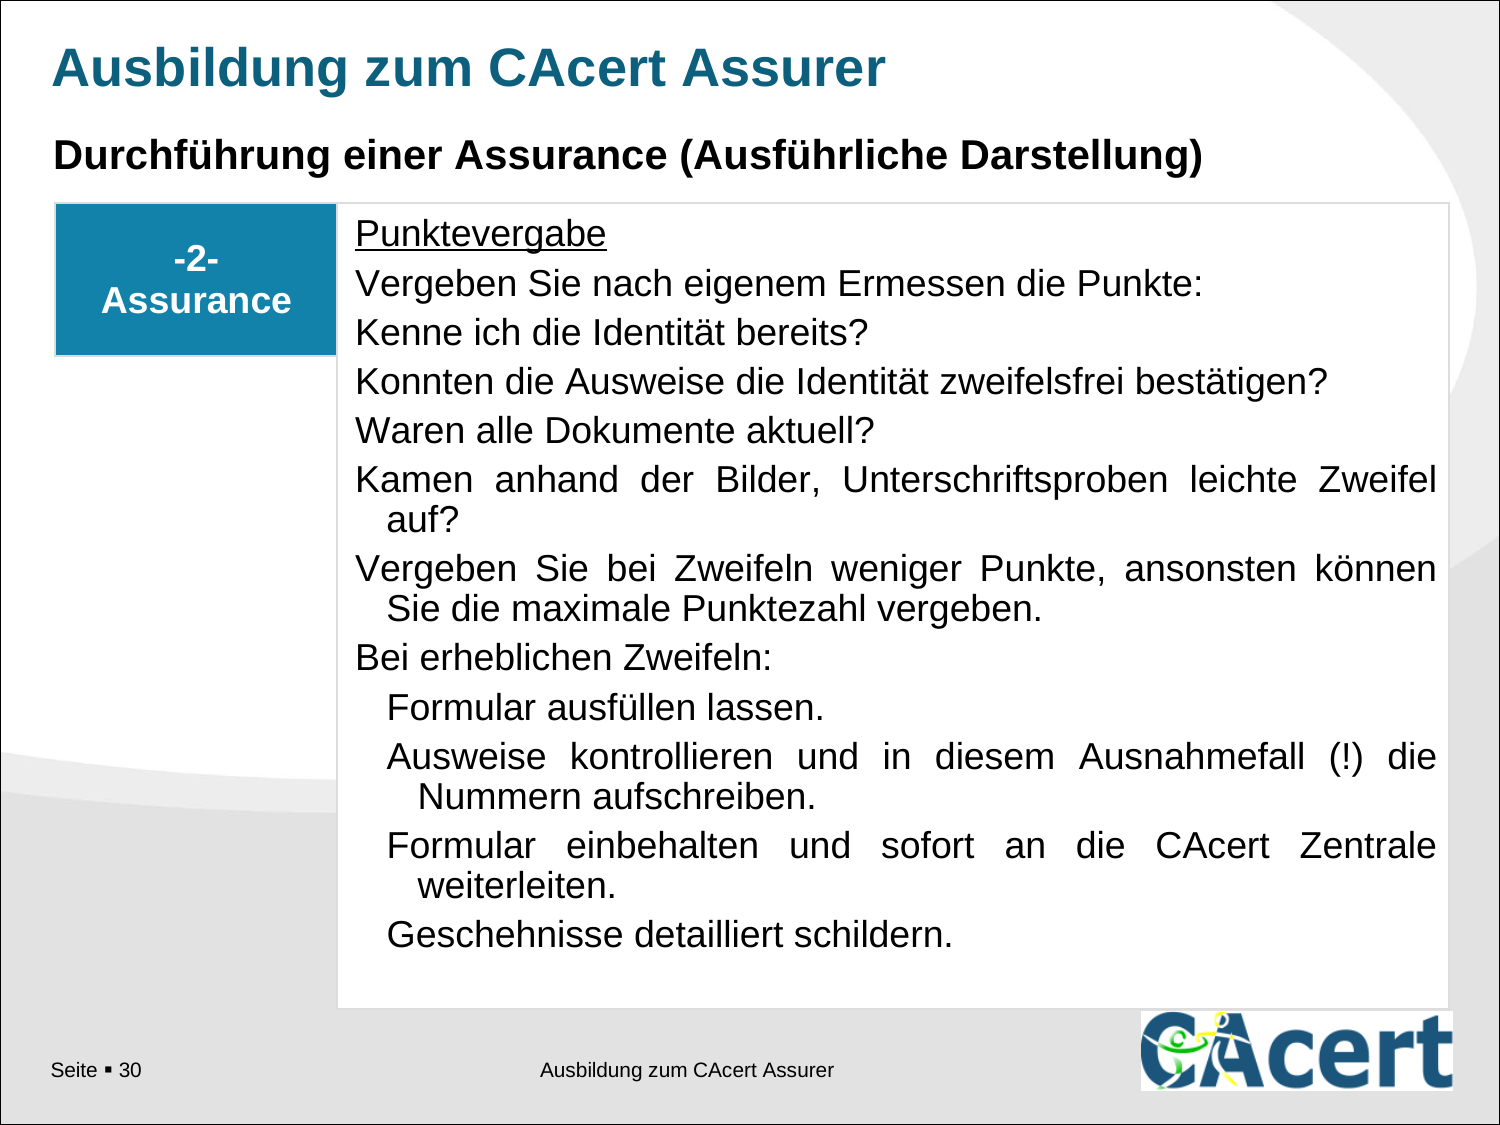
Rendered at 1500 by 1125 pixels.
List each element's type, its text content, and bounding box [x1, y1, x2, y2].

title Ausbildung zum CAcert Assurer [51, 19, 1450, 118]
picture [1, 1, 1499, 1124]
text_box -2- Assurance [55, 203, 337, 357]
text_box Punktevergabe Vergeben Sie nach eigenem Ermessen die Punkte: Kenne ich die Identität bereits? Konnten die Ausweise die Identität zweifelsfrei bestätigen? Waren alle Dokumente aktuell? Kamen anhand der Bilder, Unterschriftsproben leichte Zweifel auf? Vergeben Sie bei Zweifeln weniger Punkte, ansonsten können Sie die maximale Punktezahl vergeben. Bei erheblichen Zweifeln: Formular ausfüllen lassen. Ausweise kontrollieren und in diesem Ausnahmefall (!) die Nummern aufschreiben. Formular einbehalten und sofort an die CAcert Zentrale weiterleiten. Geschehnisse detailliert schildern. [337, 203, 1450, 1010]
text_box Durchführung einer Assurance (Ausführliche Darstellung) [53, 125, 1451, 185]
